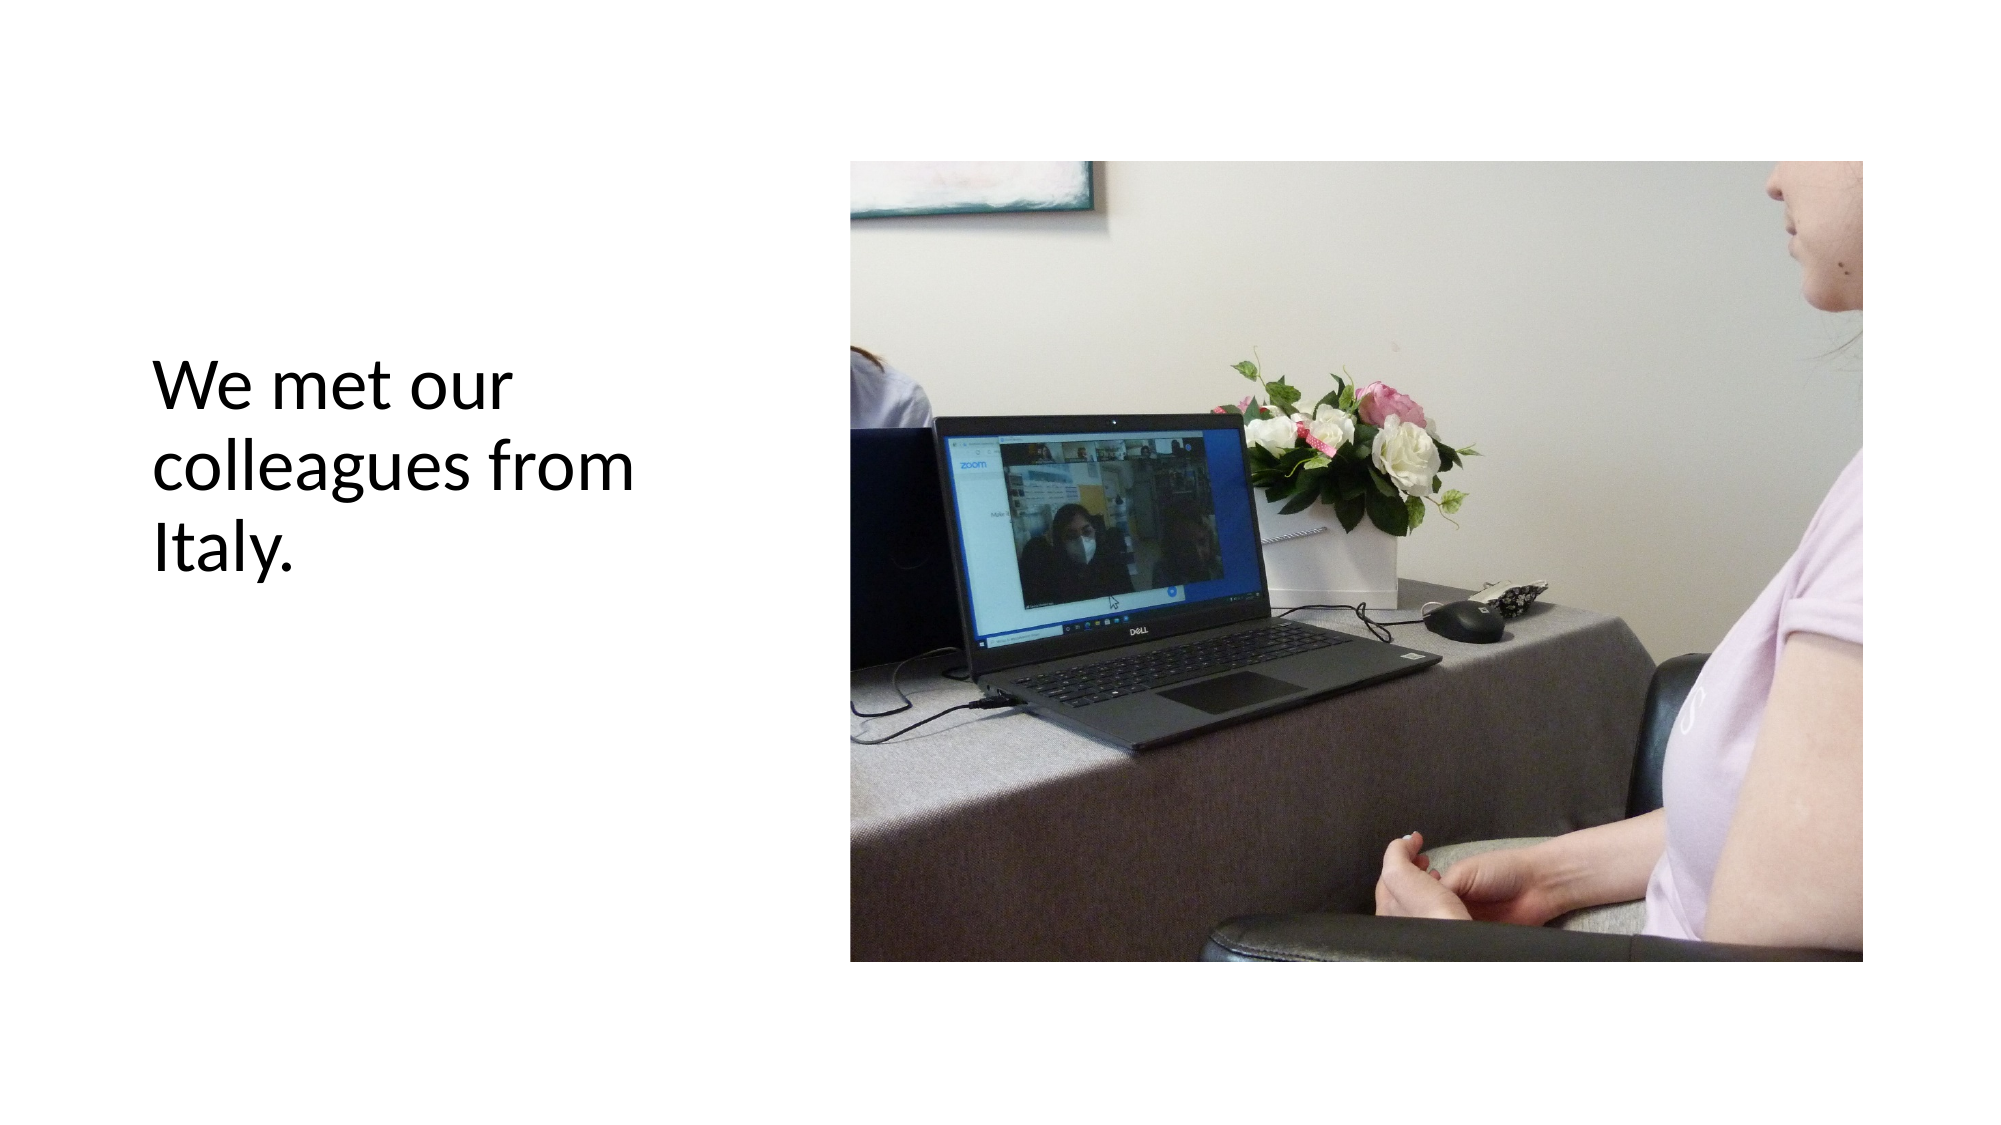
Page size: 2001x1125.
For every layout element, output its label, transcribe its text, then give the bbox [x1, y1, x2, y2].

list We met our colleagues from Italy. [137, 337, 783, 963]
picture [850, 161, 1863, 962]
